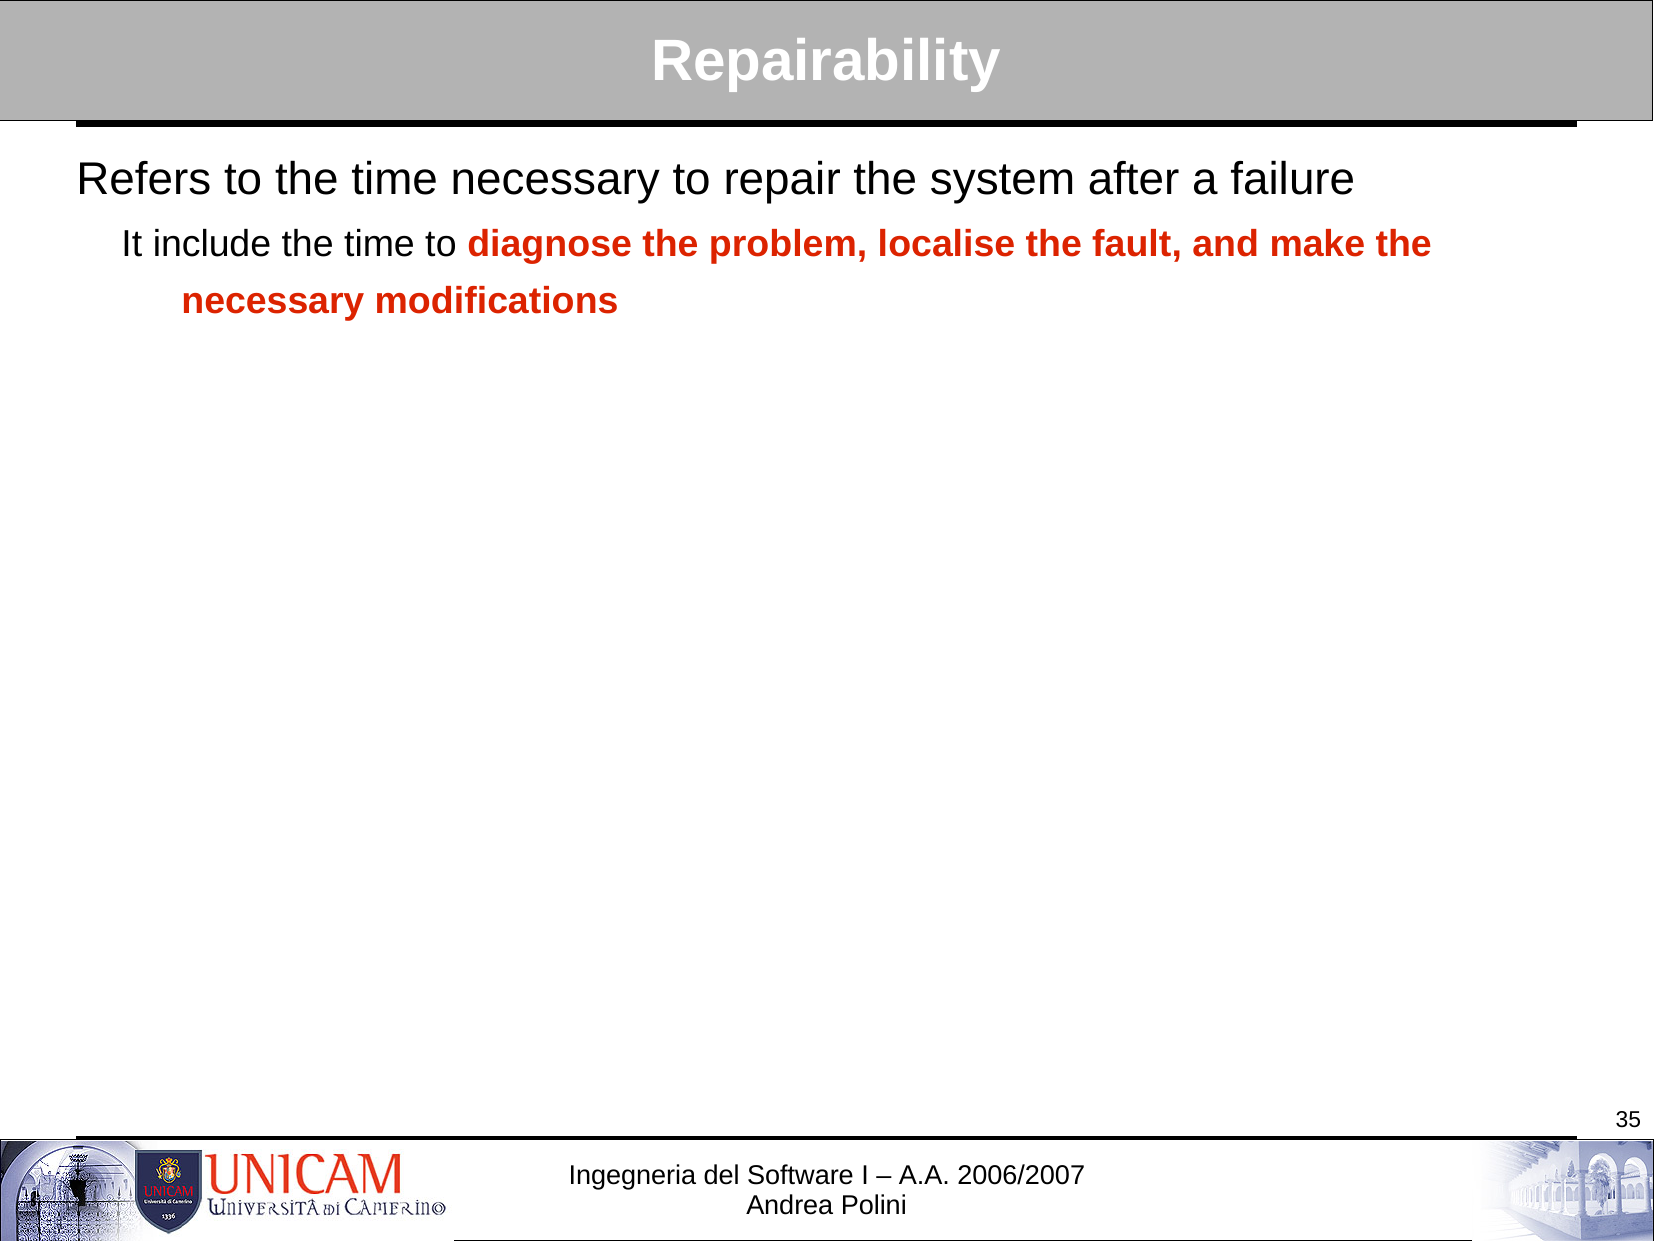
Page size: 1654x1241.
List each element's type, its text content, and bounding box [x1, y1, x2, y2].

picture [1472, 1141, 1653, 1241]
picture [0, 1141, 454, 1241]
list Refers to the time necessary to repair the system after a failure It include the time to diagnose the problem, localise the fault, and make the necessary modifications [76, 152, 1577, 671]
title Repairability [0, 0, 1653, 121]
